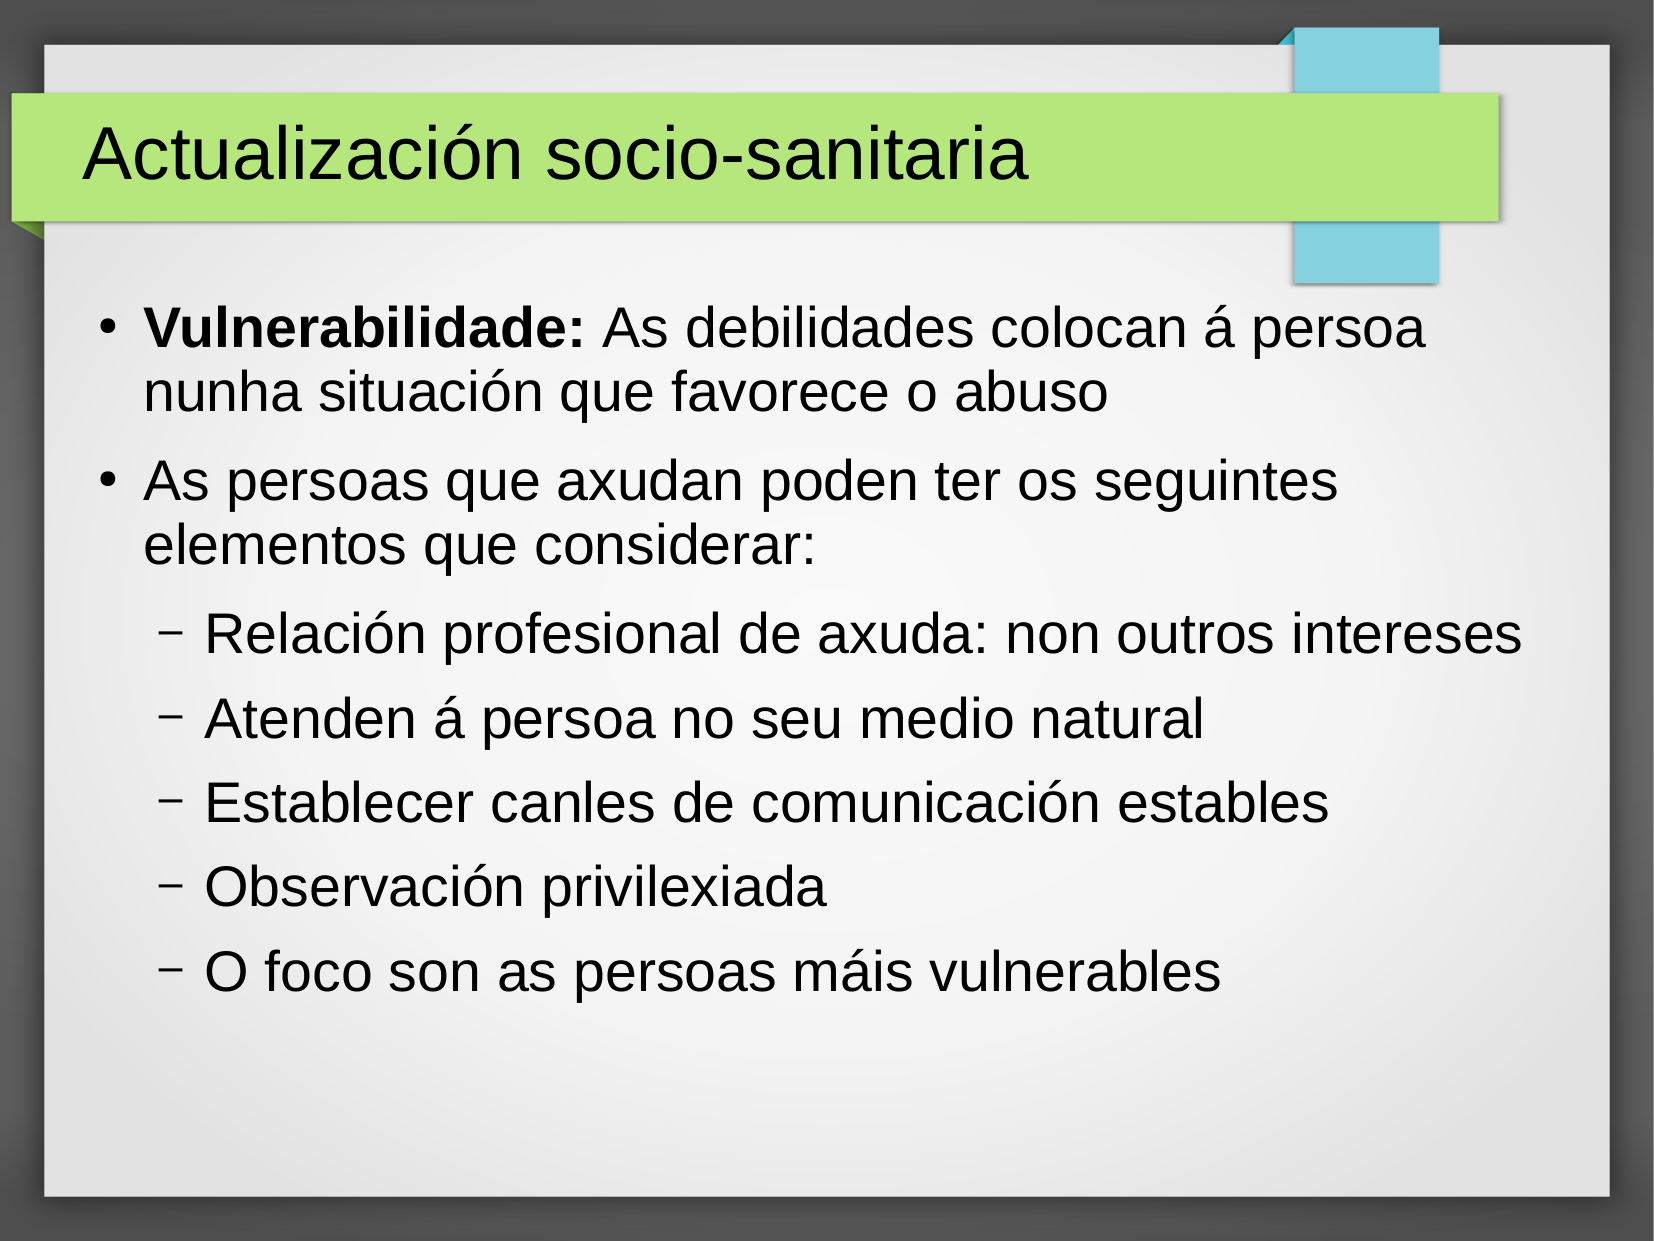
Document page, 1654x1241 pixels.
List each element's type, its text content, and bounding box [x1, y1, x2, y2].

list Vulnerabilidade: As debilidades colocan á persoa nunha situación que favorece o abuso As persoas que axudan poden ter os seguintes elementos que considerar: Relación profesional de axuda: non outros intereses Atenden á persoa no seu medio natural Establecer canles de comunicación estables Observación privilexiada O foco son as persoas máis vulnerables [82, 295, 1571, 1015]
picture [0, 0, 1654, 1241]
title Actualización socio-sanitaria [82, 94, 1264, 213]
